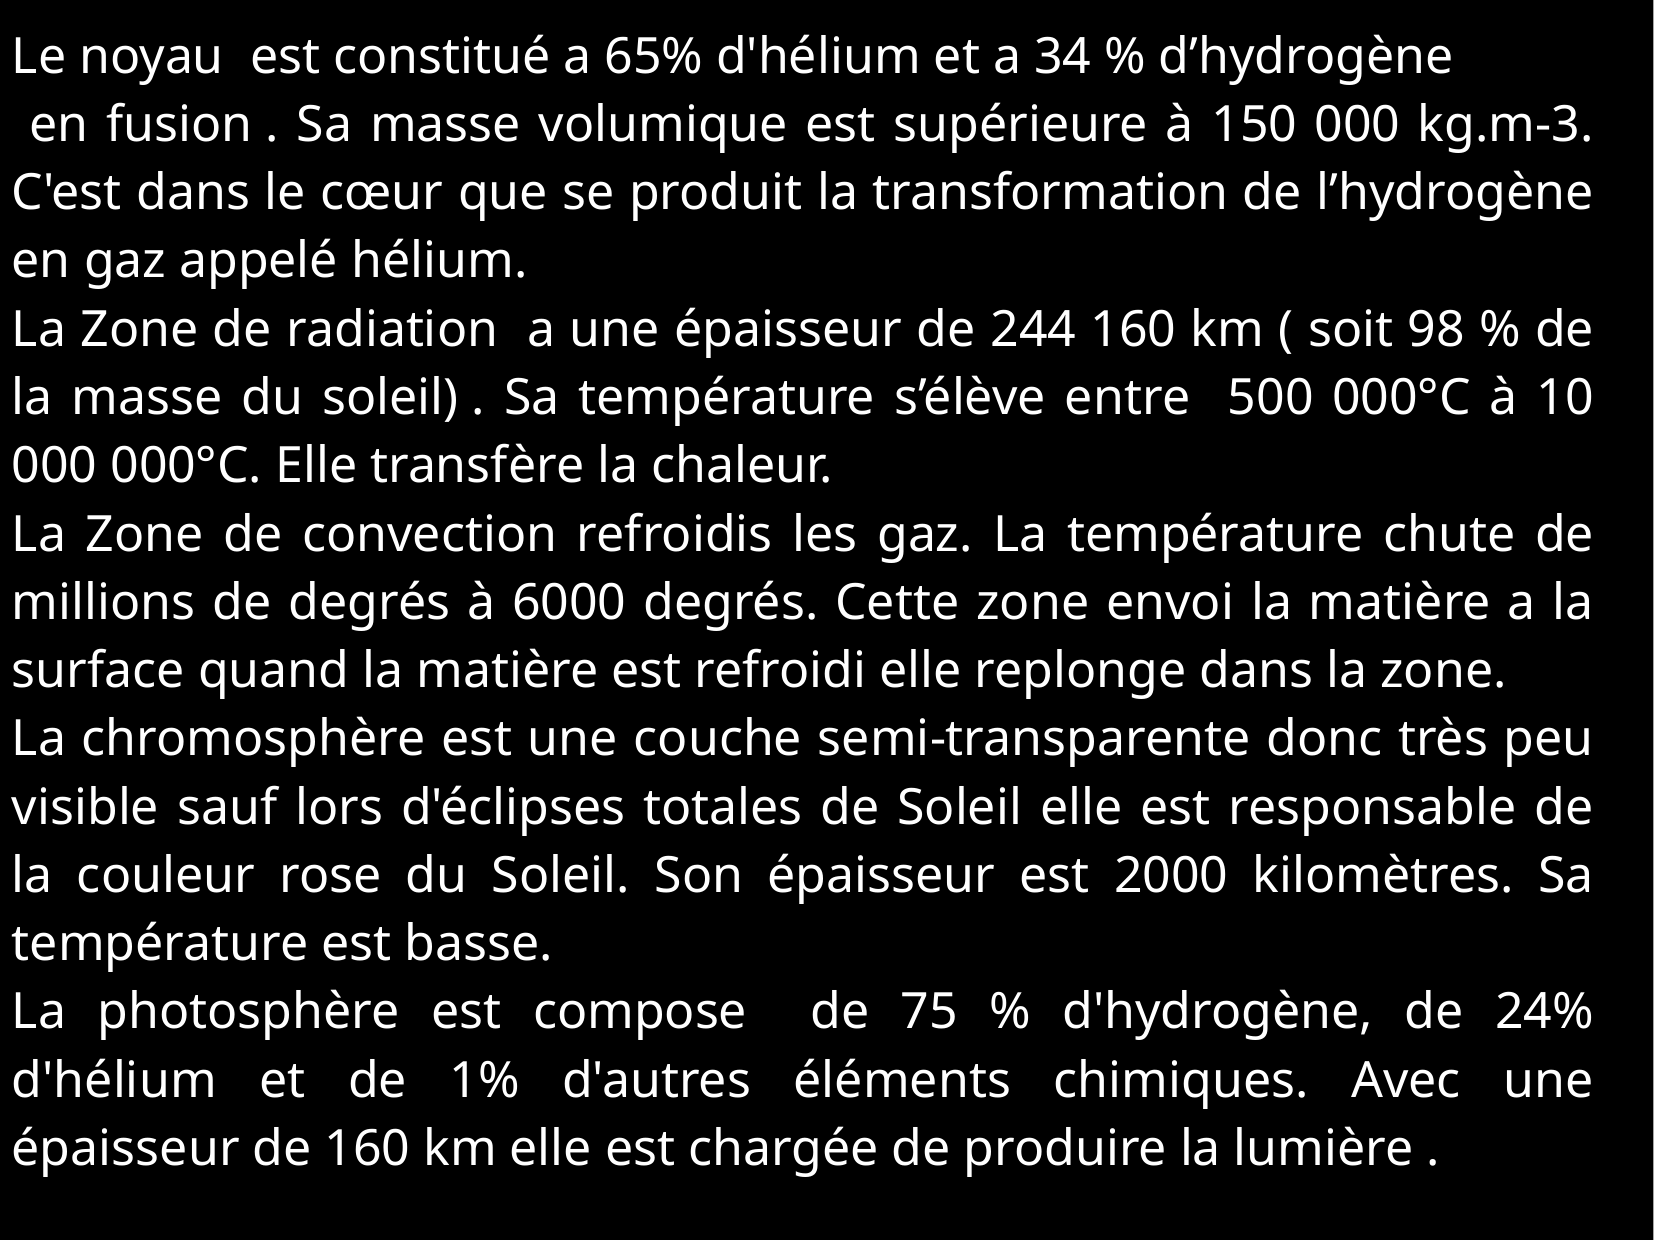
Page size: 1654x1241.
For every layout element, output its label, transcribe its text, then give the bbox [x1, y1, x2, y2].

subtitle Le noyau est constitué a 65% d'hélium et a 34 % d’hydrogène en fusion . Sa masse volumique est supérieure à 150 000 kg.m-3. C'est dans le cœur que se produit la transformation de l’hydrogène en gaz appelé hélium. La Zone de radiation a une épaisseur de 244 160 km ( soit 98 % de la masse du soleil) . Sa température s’élève entre 500 000°C à 10 000 000°C. Elle transfère la chaleur. La Zone de convection refroidis les gaz. La température chute de millions de degrés à 6000 degrés. Cette zone envoi la matière a la surface quand la matière est refroidi elle replonge dans la zone. La chromosphère est une couche semi-transparente donc très peu visible sauf lors d'éclipses totales de Soleil elle est responsable de la couleur rose du Soleil. Son épaisseur est 2000 kilomètres. Sa température est basse. La photosphère est compose de 75 % d'hydrogène, de 24% d'hélium et de 1% d'autres éléments chimiques. Avec une épaisseur de 160 km elle est chargée de produire la lumière . [11, 0, 1595, 1241]
